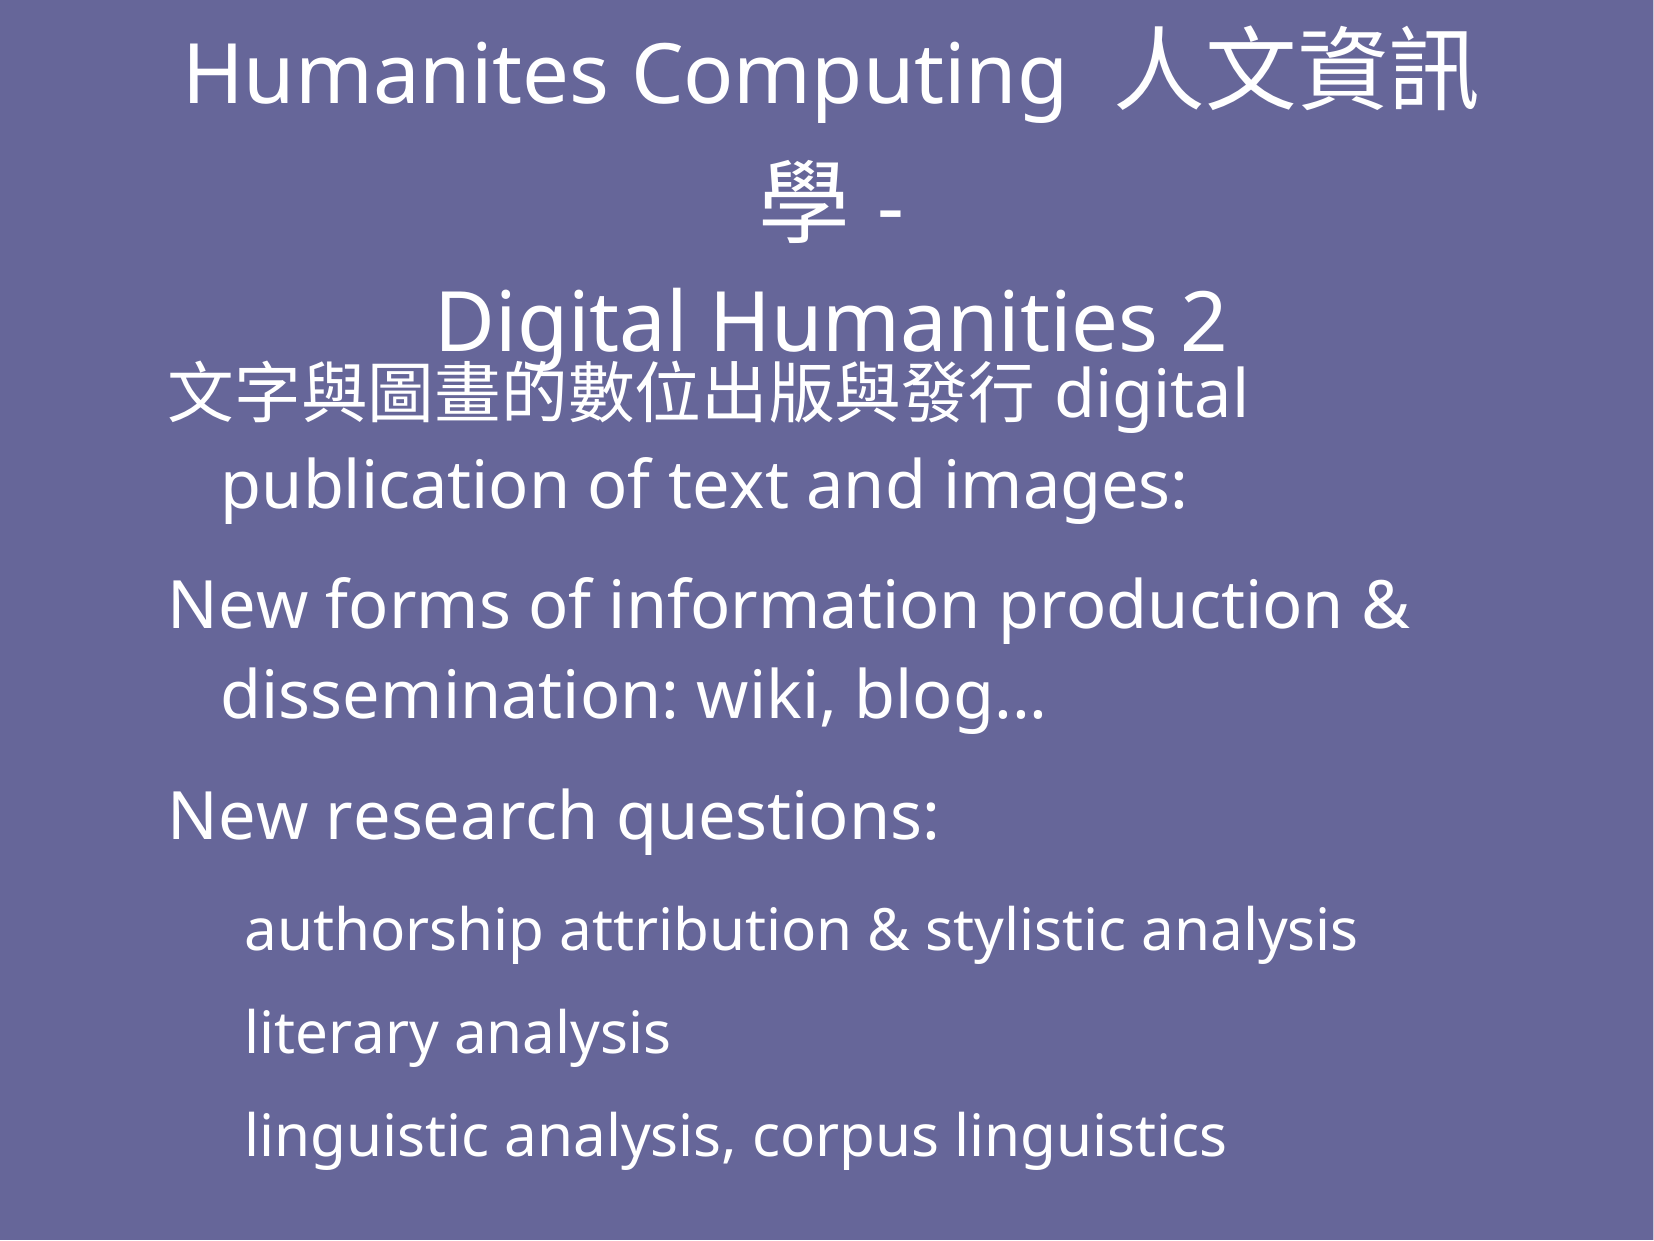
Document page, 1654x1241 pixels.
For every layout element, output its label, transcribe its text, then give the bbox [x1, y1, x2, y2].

list 文字與圖畫的數位出版與發行digital publication of text and images: New forms of information production & dissemination: wiki, blog... New research questions: authorship attribution & stylistic analysis literary analysis linguistic analysis, corpus linguistics [150, 339, 1563, 1151]
title Humanites Computing 人文資訊學- Digital Humanities 2 [125, 69, 1538, 304]
